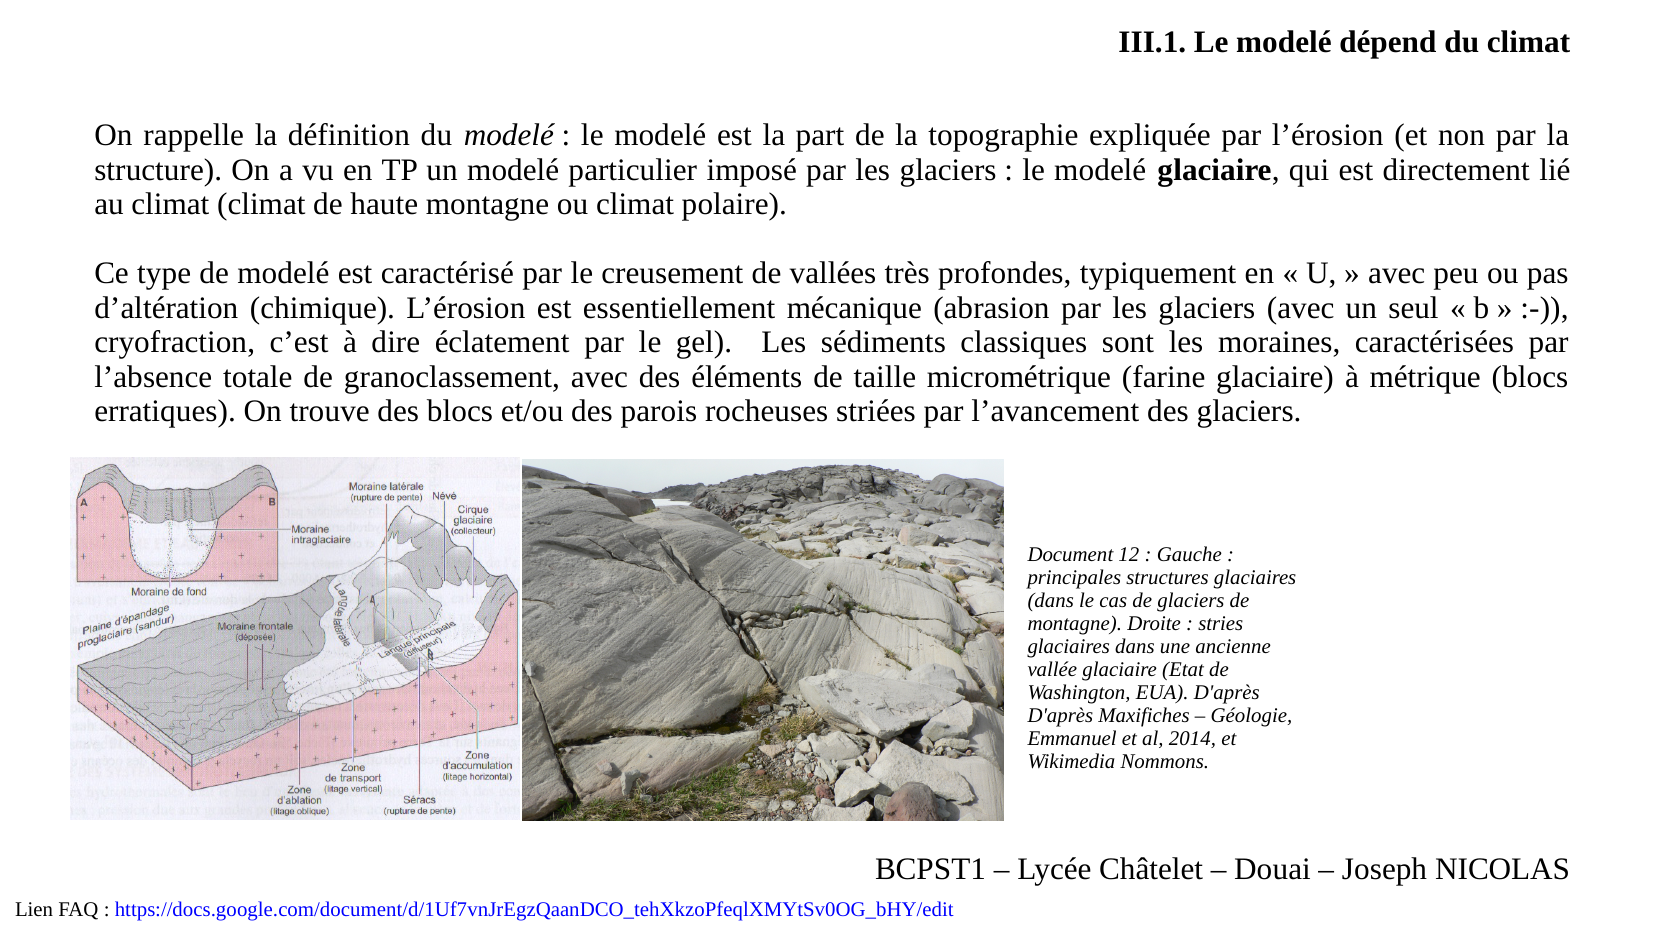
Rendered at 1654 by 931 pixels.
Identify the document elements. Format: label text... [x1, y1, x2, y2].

text_box Document 12 : Gauche : principales structures glaciaires (dans le cas de glaciers de montagne). Droite : stries glaciaires dans une ancienne vallée glaciaire (Etat de Washington, EUA). D'après D'après Maxifiches – Géologie, Emmanuel et al, 2014, et Wikimedia Nommons. [1027, 543, 1323, 774]
text_box Lien FAQ : https://docs.google.com/document/d/1Uf7vnJrEgzQaanDCO_tehXkzoPfeqlXMYtSv0OG_bHY/edit [0, 897, 993, 931]
picture [70, 457, 520, 820]
text_box III.1. Le modelé dépend du climat [637, 5, 1571, 78]
picture [522, 459, 1004, 821]
text_box BCPST1 – Lycée Châtelet – Douai – Joseph NICOLAS [637, 832, 1571, 905]
text_box On rappelle la définition du modelé : le modelé est la part de la topographie expliquée par l’érosion (et non par la structure). On a vu en TP un modelé particulier imposé par les glaciers : le modelé glaciaire, qui est directement lié au climat (climat de haute montagne ou climat polaire). Ce type de modelé est caractérisé par le creusement de vallées très profondes, typiquement en « U, » avec peu ou pas d’altération (chimique). L’érosion est essentiellement mécanique (abrasion par les glaciers (avec un seul « b » :-)), cryofraction, c’est à dire éclatement par le gel). Les sédiments classiques sont les moraines, caractérisées par l’absence totale de granoclassement, avec des éléments de taille micrométrique (farine glaciaire) à métrique (blocs erratiques). On trouve des blocs et/ou des parois rocheuses striées par l’avancement des glaciers. [94, 118, 1571, 429]
